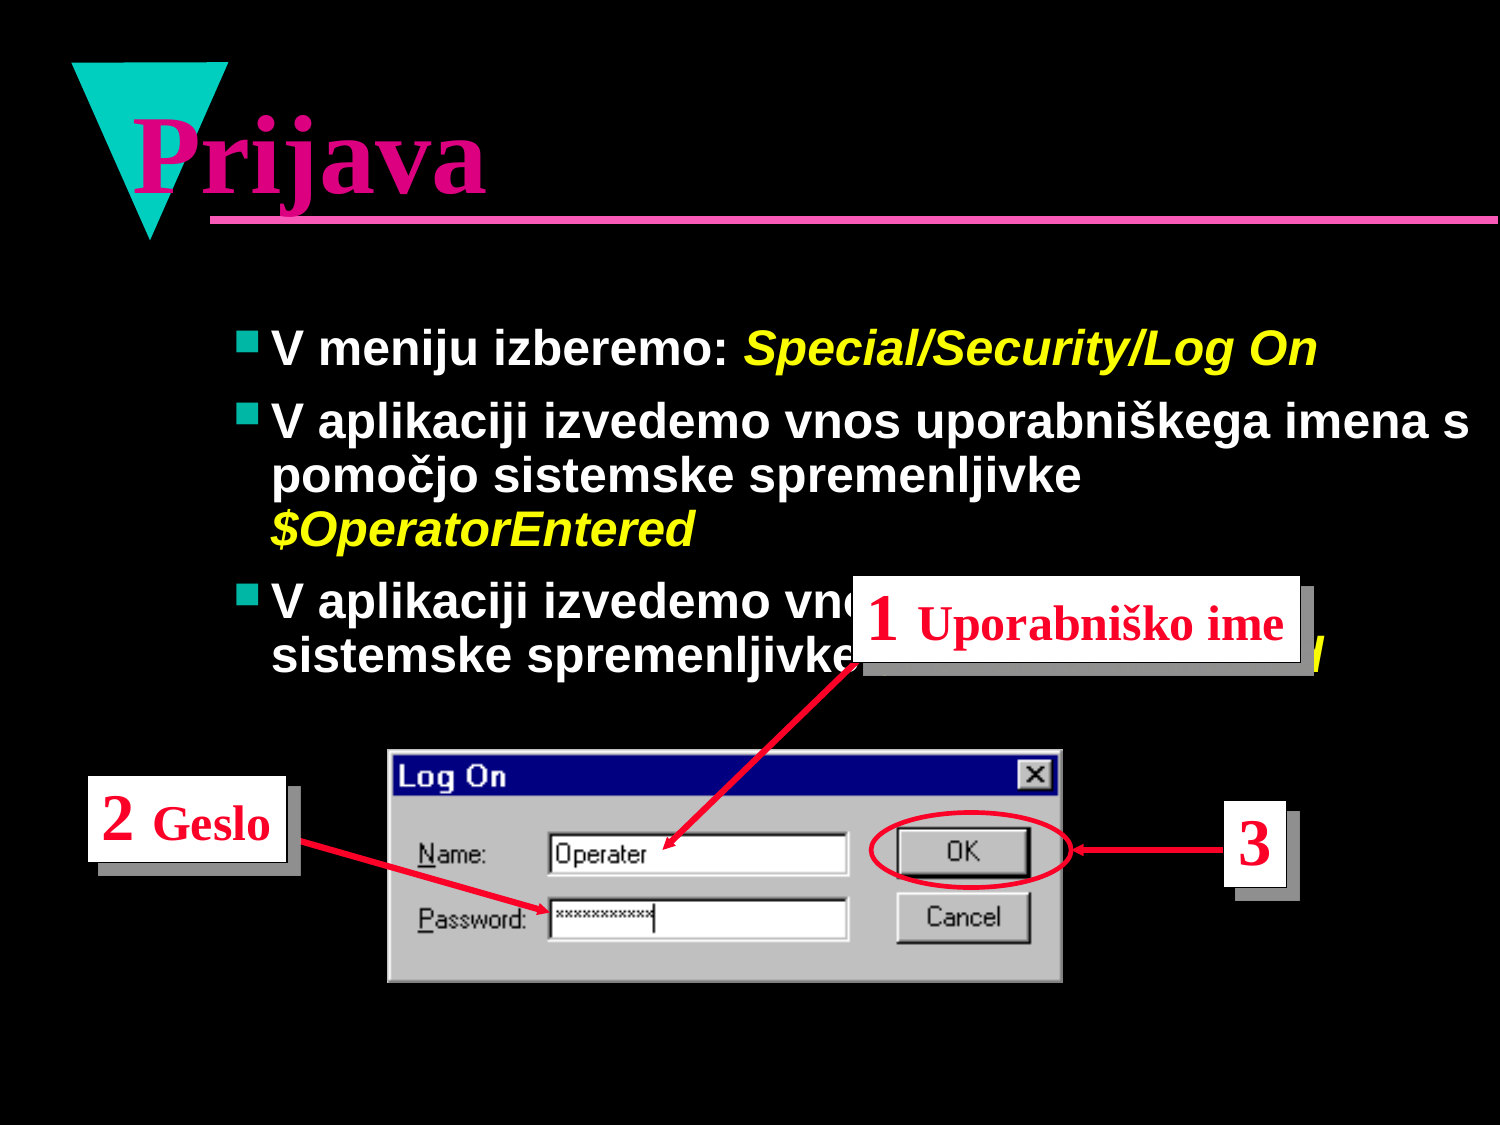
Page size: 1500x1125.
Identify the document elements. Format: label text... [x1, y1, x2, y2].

text_box 3 [1223, 799, 1287, 888]
text_box 1 Uporabniško ime [852, 574, 1301, 663]
title Prijava [117, 63, 1500, 251]
chart [874, 815, 1063, 885]
list V meniju izberemo: Special/Security/Log On V aplikaciji izvedemo vnos uporabniškega imena s pomočjo sistemske spremenljivke $OperatorEntered V aplikaciji izvedemo vnos gesla s pomočjo sistemske spremenljivke $PasswordEntered [143, 314, 1500, 1026]
chart [387, 750, 1063, 983]
text_box 2 Geslo [87, 774, 287, 863]
